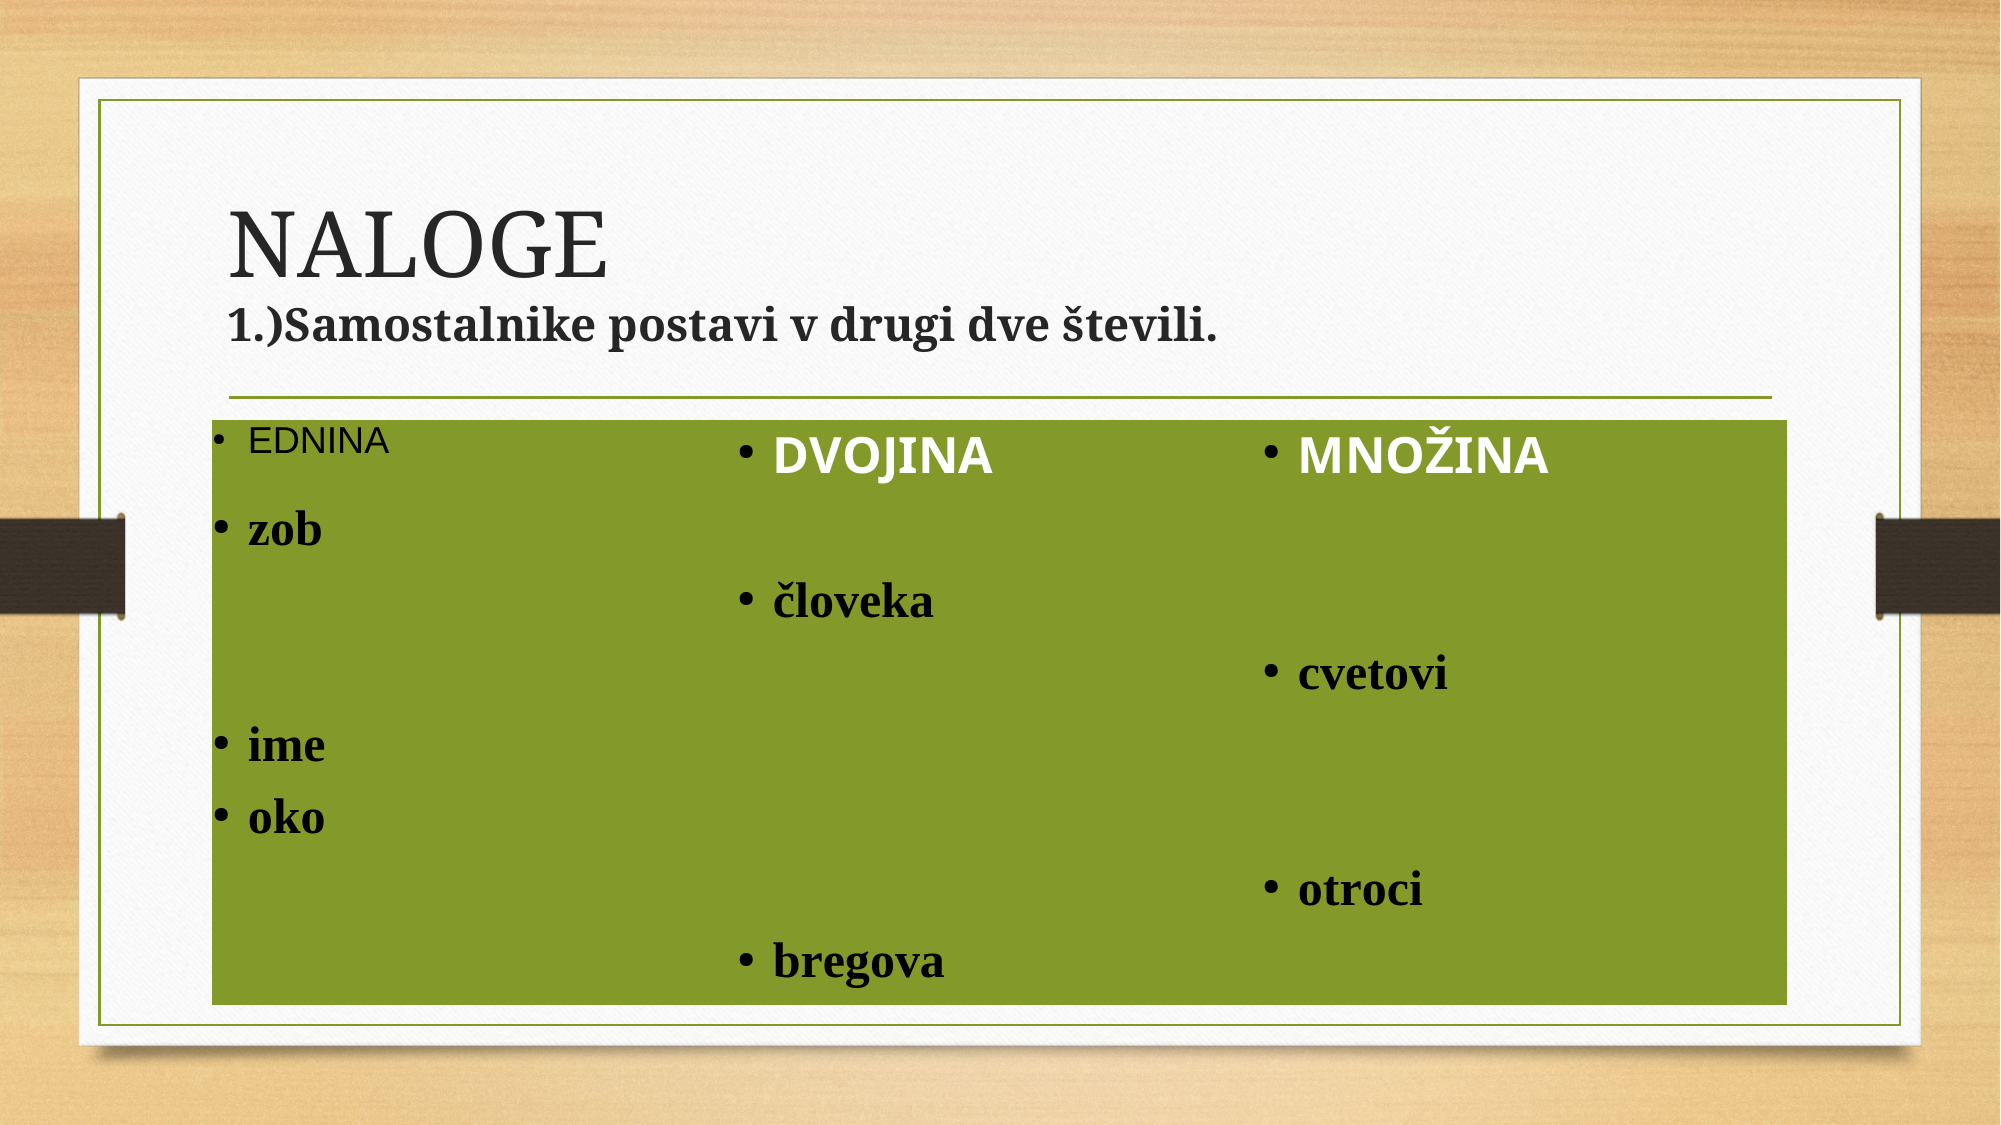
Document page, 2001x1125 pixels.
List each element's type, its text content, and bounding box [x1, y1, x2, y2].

table_cell [1262, 933, 1787, 1005]
table_cell otroci [1262, 861, 1787, 933]
table_cell [1262, 573, 1787, 645]
table_cell [737, 645, 1262, 717]
table_cell [737, 500, 1262, 573]
table_cell [212, 573, 737, 645]
table_cell [212, 861, 737, 933]
table_cell oko [212, 789, 737, 861]
table_cell [737, 717, 1262, 789]
table_cell [737, 861, 1262, 933]
table_cell bregova [737, 933, 1262, 1005]
table_cell [1262, 789, 1787, 861]
table_cell [737, 789, 1262, 861]
table_cell cvetovi [1262, 645, 1787, 717]
table_header DVOJINA [737, 420, 1262, 500]
title NALOGE 1.)Samostalnike postavi v drugi dve števili. [212, 161, 1788, 376]
table_cell [1262, 717, 1787, 789]
table_cell človeka [737, 573, 1262, 645]
table_cell [212, 933, 737, 1005]
table_header MNOŽINA [1262, 420, 1787, 500]
table_cell zob [212, 500, 737, 573]
table_header EDNINA [212, 420, 737, 500]
table_cell ime [212, 717, 737, 789]
table_cell [1262, 500, 1787, 573]
table_cell [212, 645, 737, 717]
